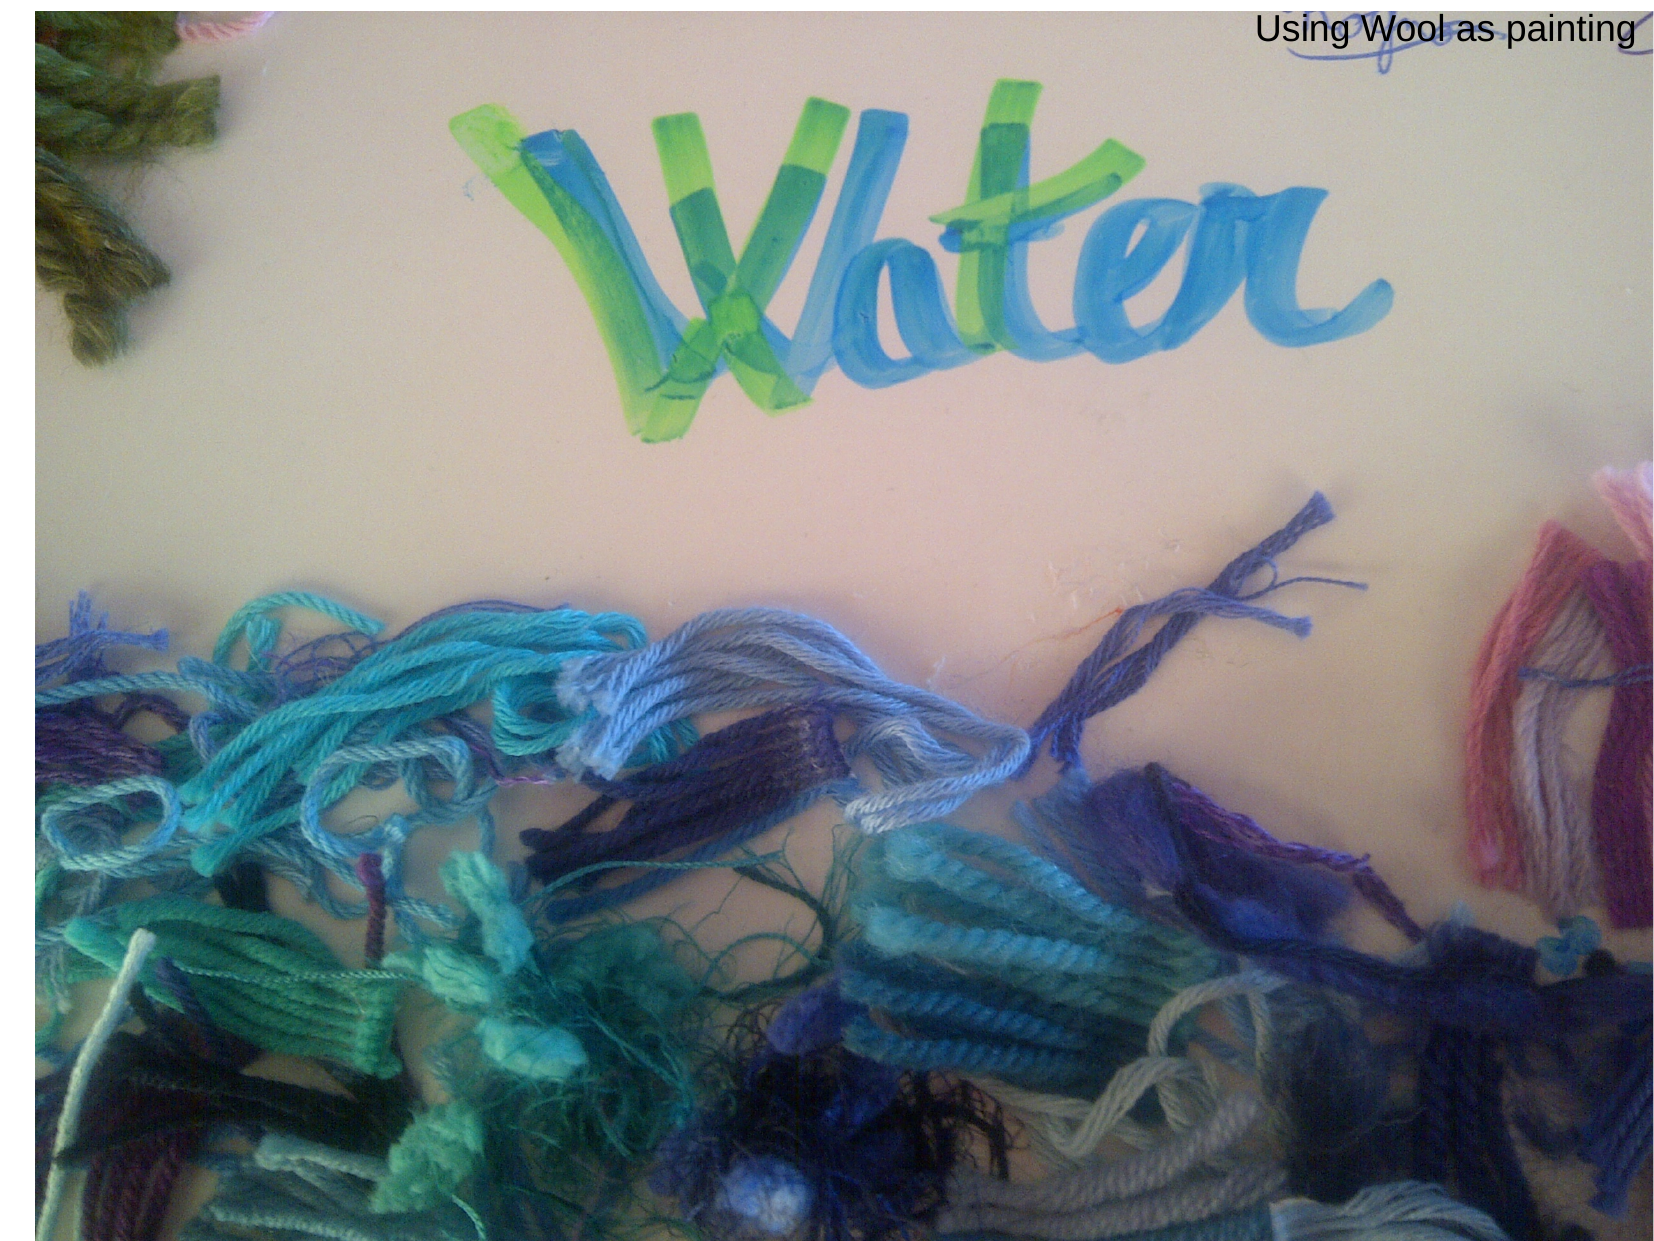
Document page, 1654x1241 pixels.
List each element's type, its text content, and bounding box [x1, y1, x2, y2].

text_box Using Wool as painting [1240, 0, 1654, 57]
picture [35, 11, 1654, 1241]
